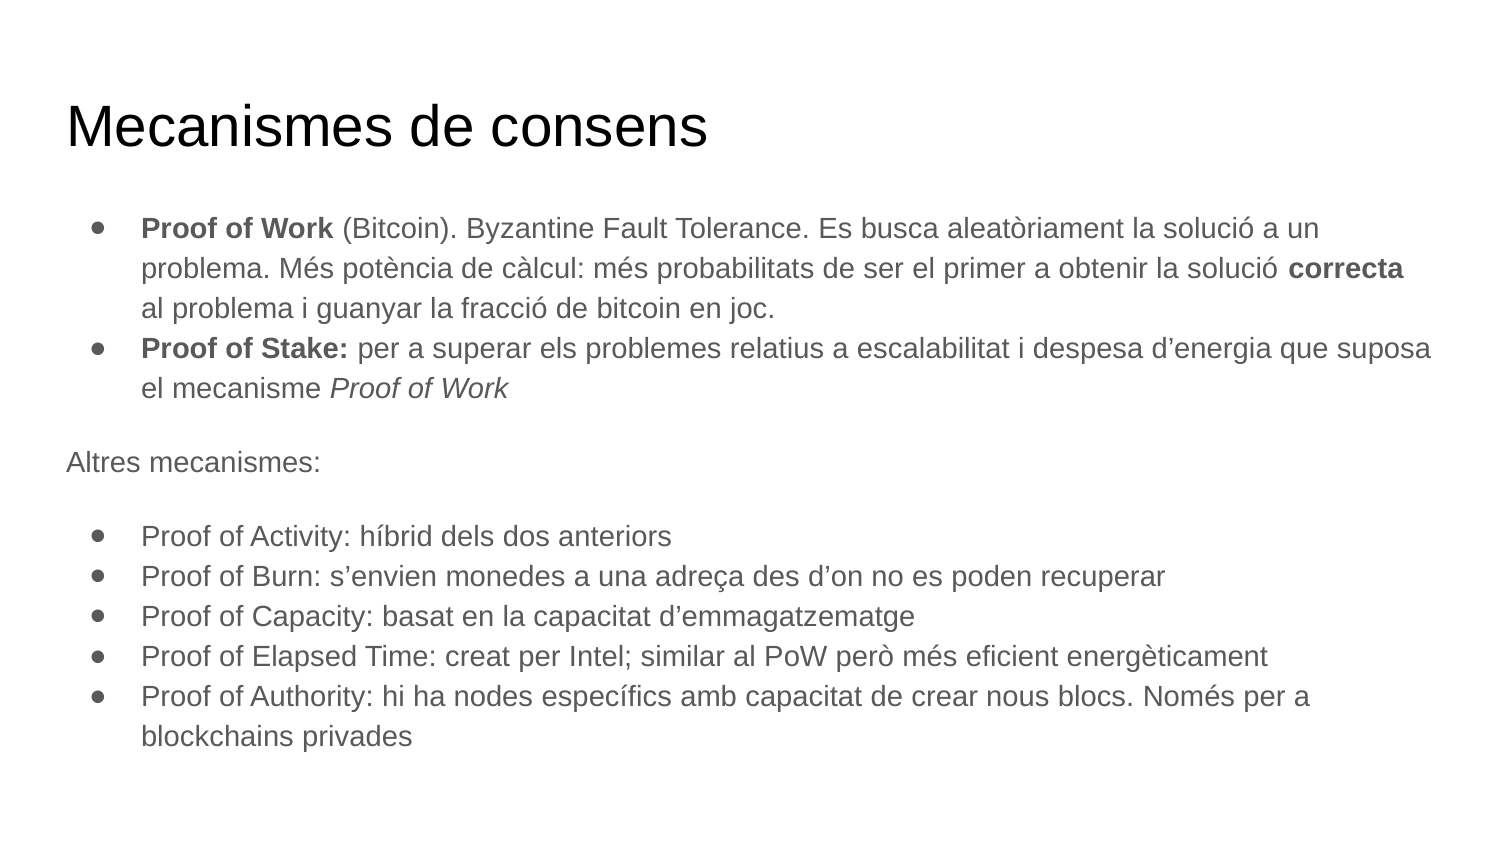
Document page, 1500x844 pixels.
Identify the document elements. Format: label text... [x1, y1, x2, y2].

list Proof of Work (Bitcoin). Byzantine Fault Tolerance. Es busca aleatòriament la solució a un problema. Més potència de càlcul: més probabilitats de ser el primer a obtenir la solució correcta al problema i guanyar la fracció de bitcoin en joc. Proof of Stake: per a superar els problemes relatius a escalabilitat i despesa d’energia que suposa el mecanisme Proof of Work Altres mecanismes: Proof of Activity: híbrid dels dos anteriors Proof of Burn: s’envien monedes a una adreça des d’on no es poden recuperar Proof of Capacity: basat en la capacitat d’emmagatzematge Proof of Elapsed Time: creat per Intel; similar al PoW però més eficient energèticament Proof of Authority: hi ha nodes específics amb capacitat de crear nous blocs. Només per a blockchains privades [51, 189, 1449, 750]
title Mecanismes de consens [51, 72, 1449, 167]
